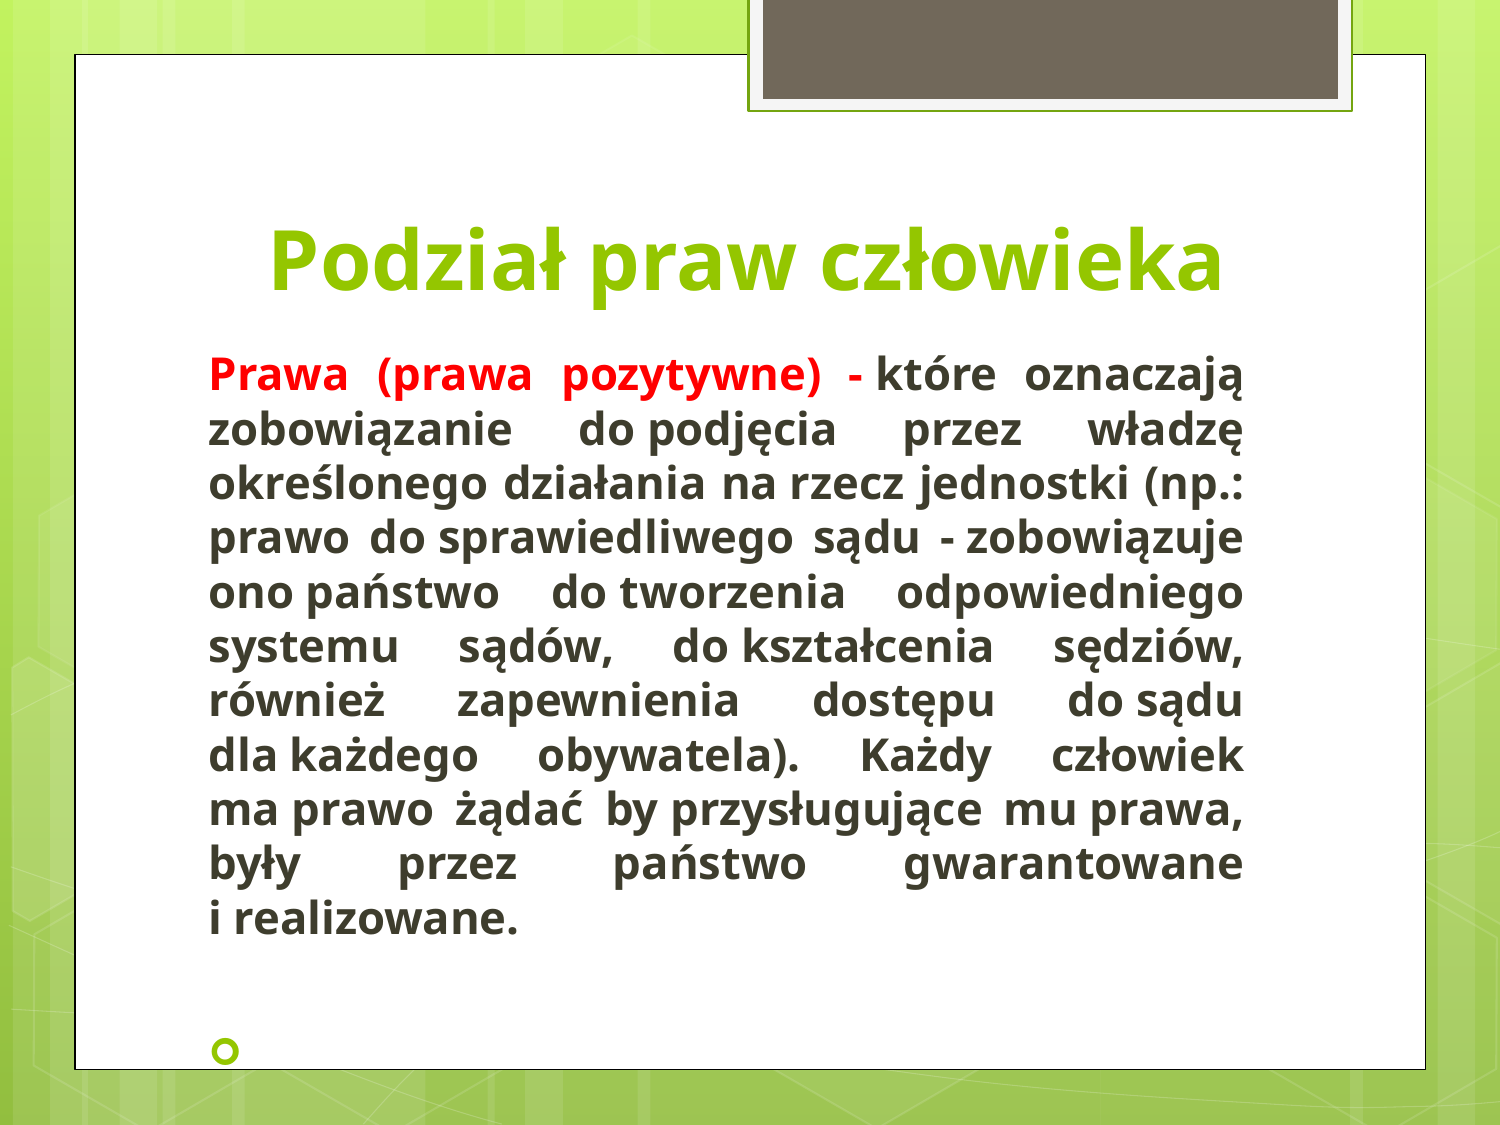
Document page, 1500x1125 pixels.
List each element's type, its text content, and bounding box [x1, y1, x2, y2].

list Prawa (prawa pozytywne) - które oznaczają zobowiązanie do podjęcia przez władzę określonego działania na rzecz jednostki (np.: prawo do sprawiedliwego sądu - zobowiązuje ono państwo do tworzenia odpowiedniego systemu sądów, do kształcenia sędziów, również zapewnienia dostępu do sądu dla każdego obywatela). Każdy człowiek ma prawo żądać by przysługujące mu prawa, były przez państwo gwarantowane i realizowane. [171, 338, 1283, 957]
title Podział praw człowieka [171, 137, 1324, 315]
